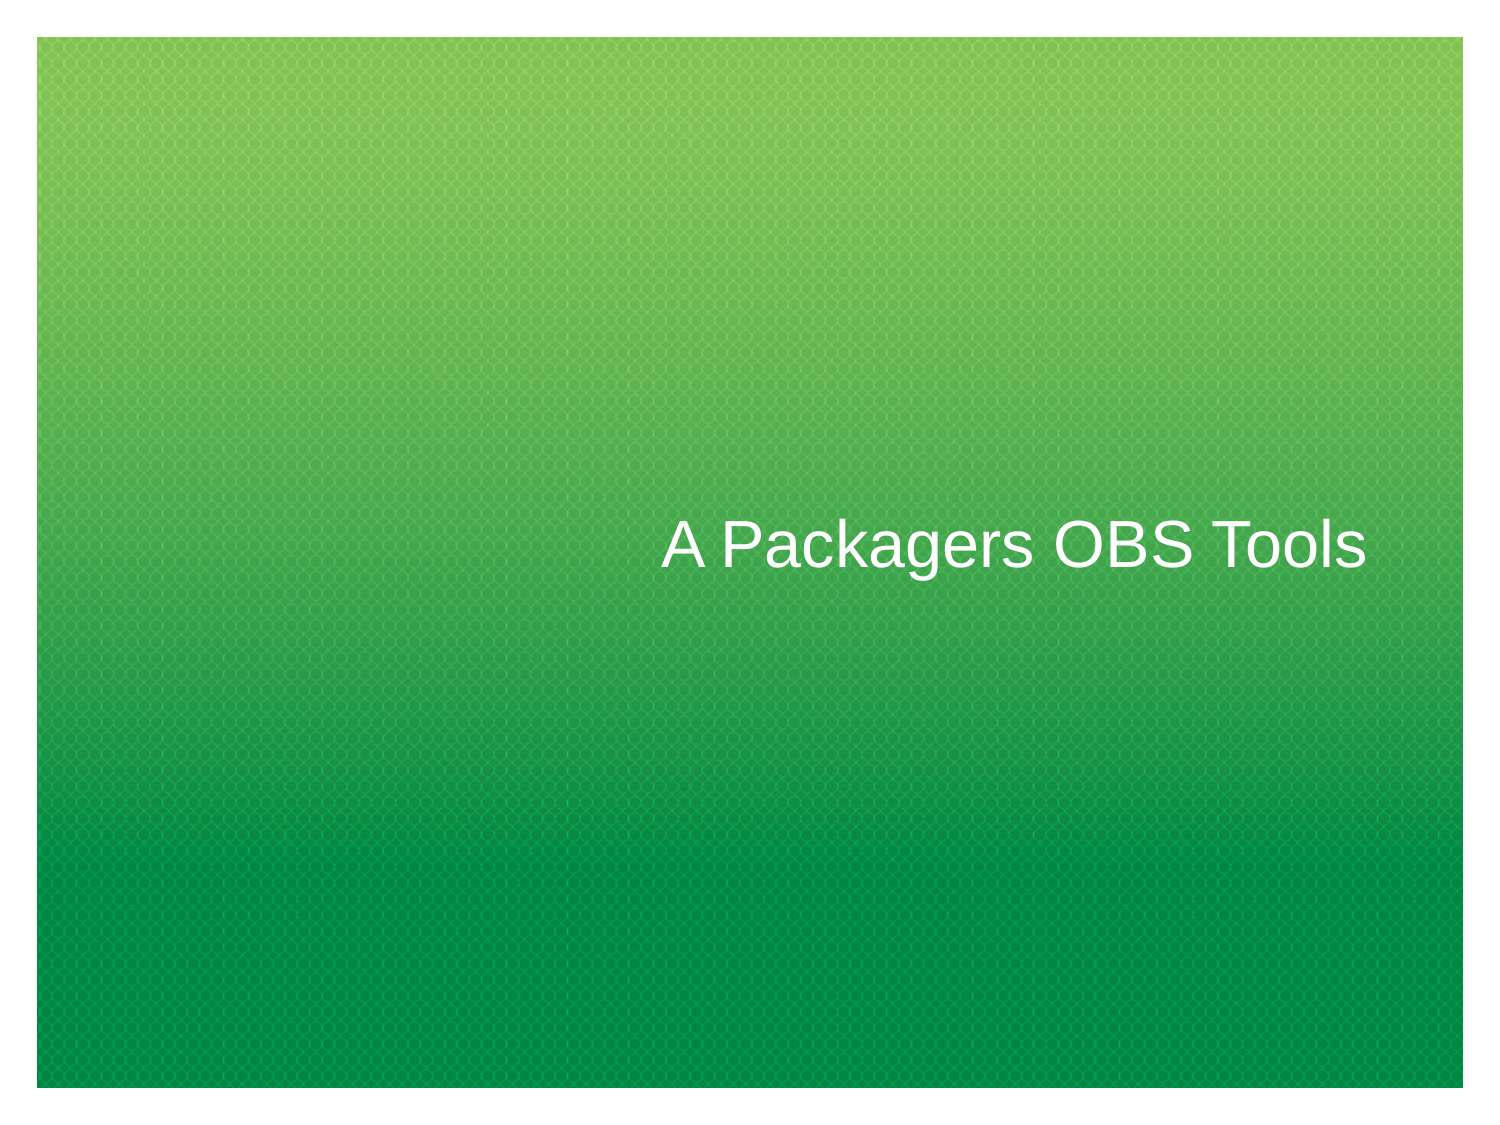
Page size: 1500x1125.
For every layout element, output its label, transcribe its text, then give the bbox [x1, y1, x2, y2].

title A Packagers OBS Tools [135, 450, 1369, 638]
picture [37, 37, 1463, 1088]
